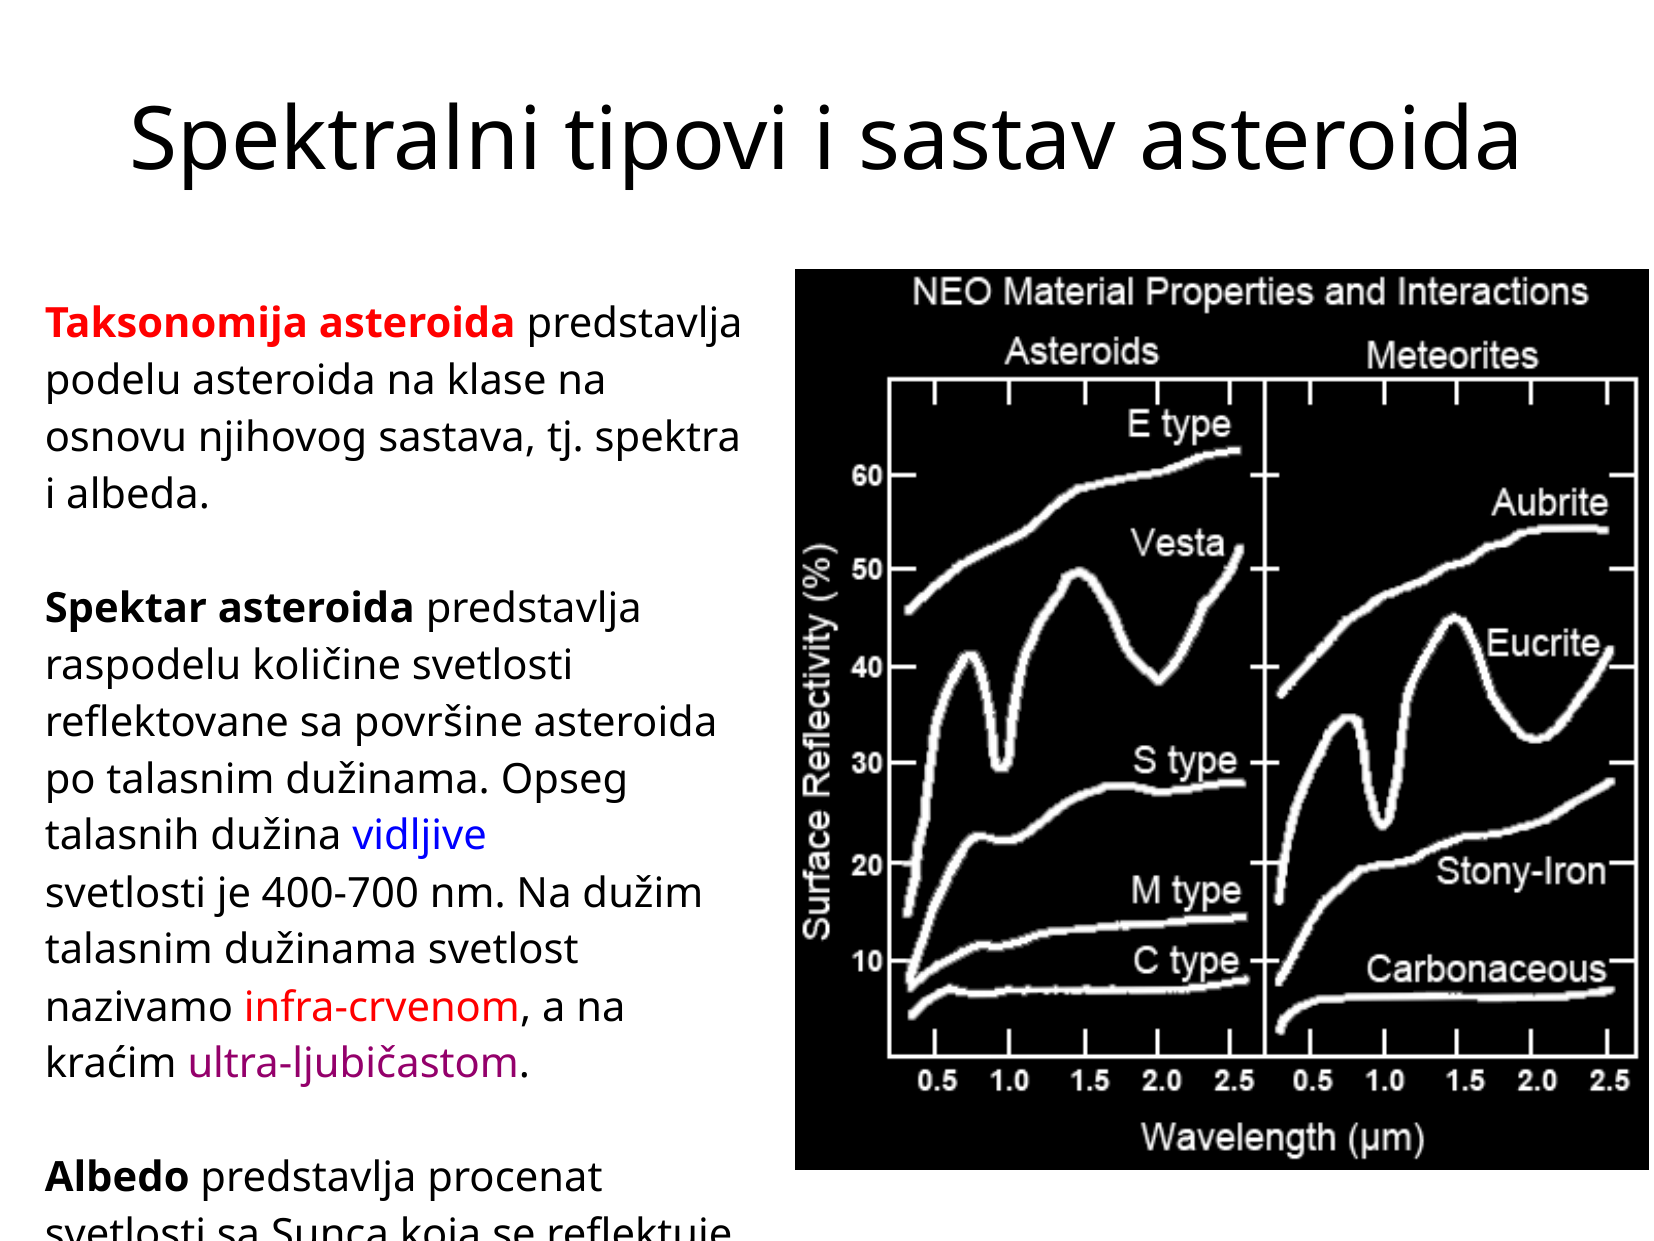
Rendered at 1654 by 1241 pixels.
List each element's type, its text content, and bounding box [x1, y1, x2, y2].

text_box Taksonomija asteroida predstavlja podelu asteroida na klase na osnovu njihovog sastava, tj. spektra i albeda. Spektar asteroida predstavlja raspodelu količine svetlosti reflektovane sa površine asteroida po talasnim dužinama. Opseg talasnih dužina vidljive svetlosti je 400-700 nm. Na dužim talasnim dužinama svetlost nazivamo infra-crvenom, a na kraćim ultra-ljubičastom. Albedo predstavlja procenat svetlosti sa Sunca koja se reflektuje (odbije) sa površine asteroida. [30, 285, 766, 1141]
picture [795, 269, 1649, 1171]
title Spektralni tipovi i sastav asteroida [82, 45, 1571, 227]
